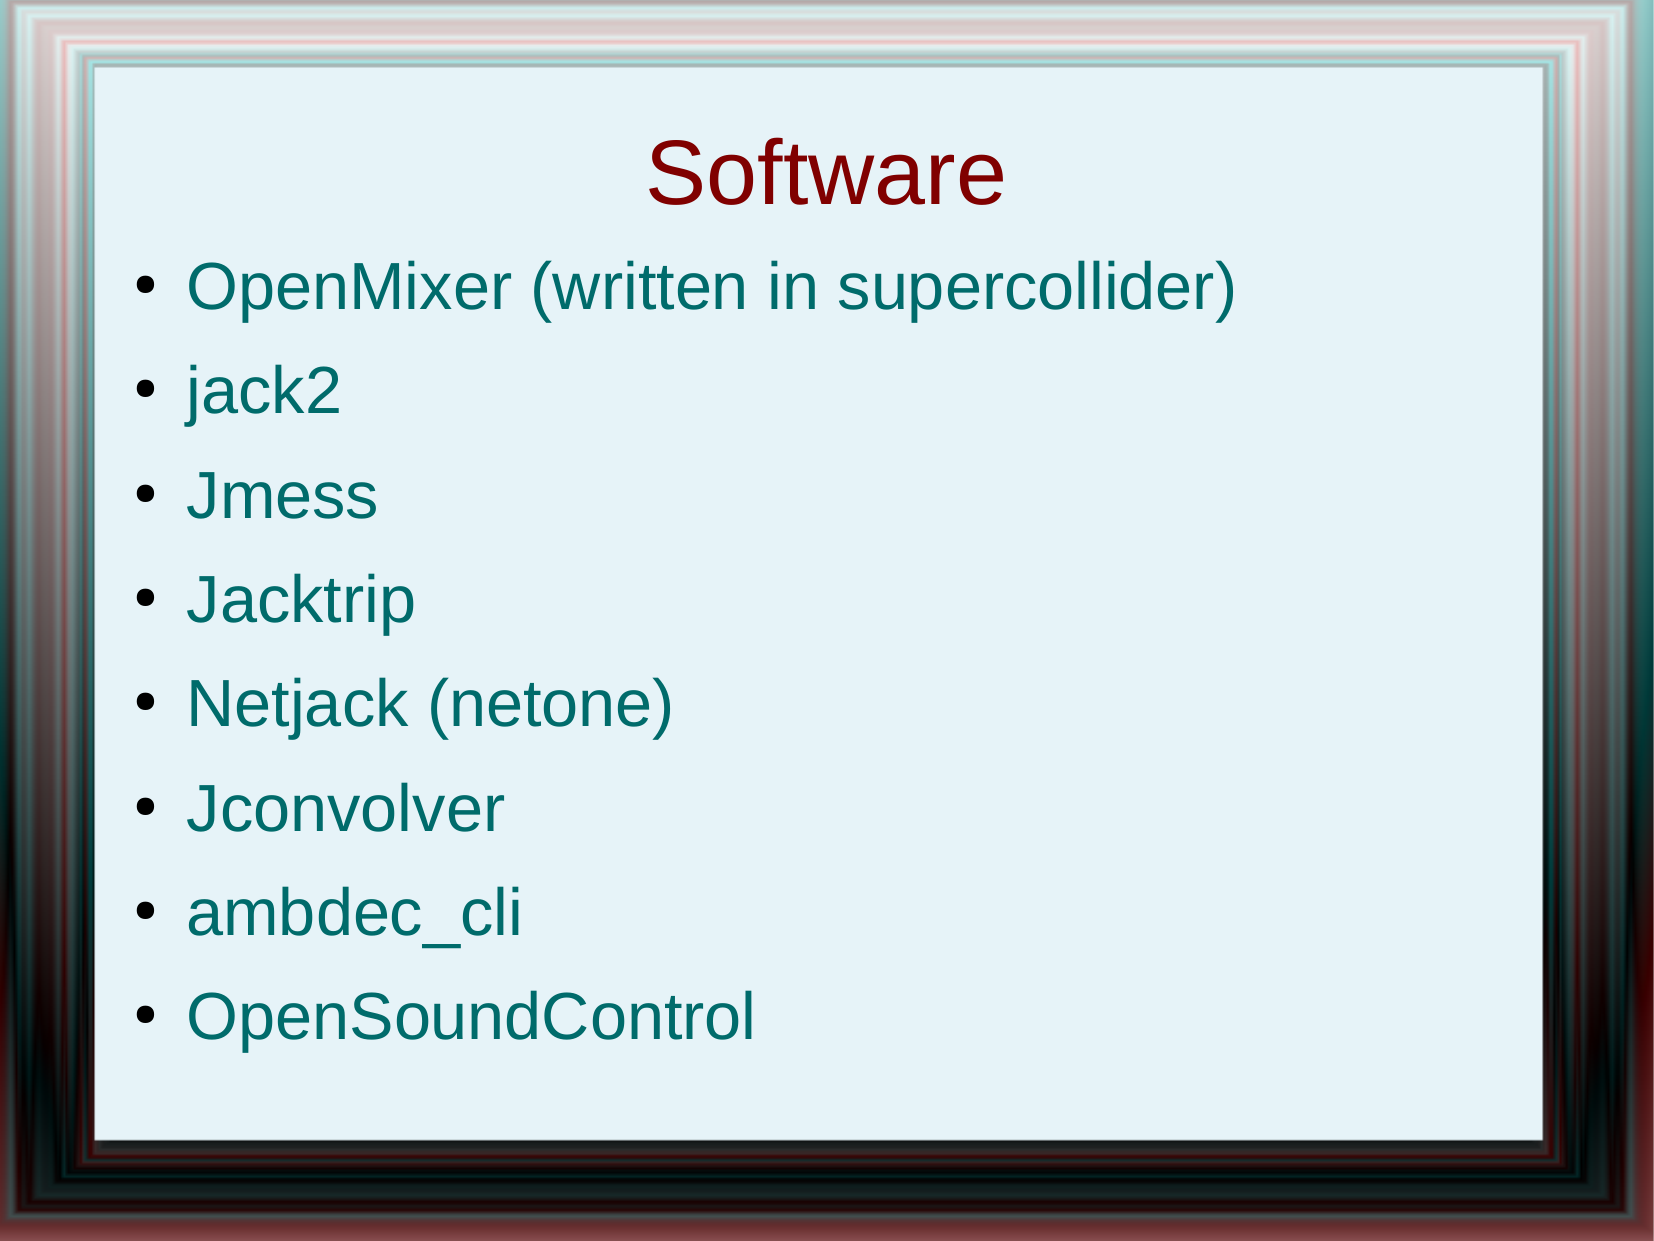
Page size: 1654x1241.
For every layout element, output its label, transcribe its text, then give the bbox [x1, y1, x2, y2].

title Software [118, 95, 1536, 250]
picture [0, 0, 1654, 1241]
list OpenMixer (written in supercollider) jack2 Jmess Jacktrip Netjack (netone) Jconvolver ambdec_cli OpenSoundControl [115, 249, 1504, 1121]
